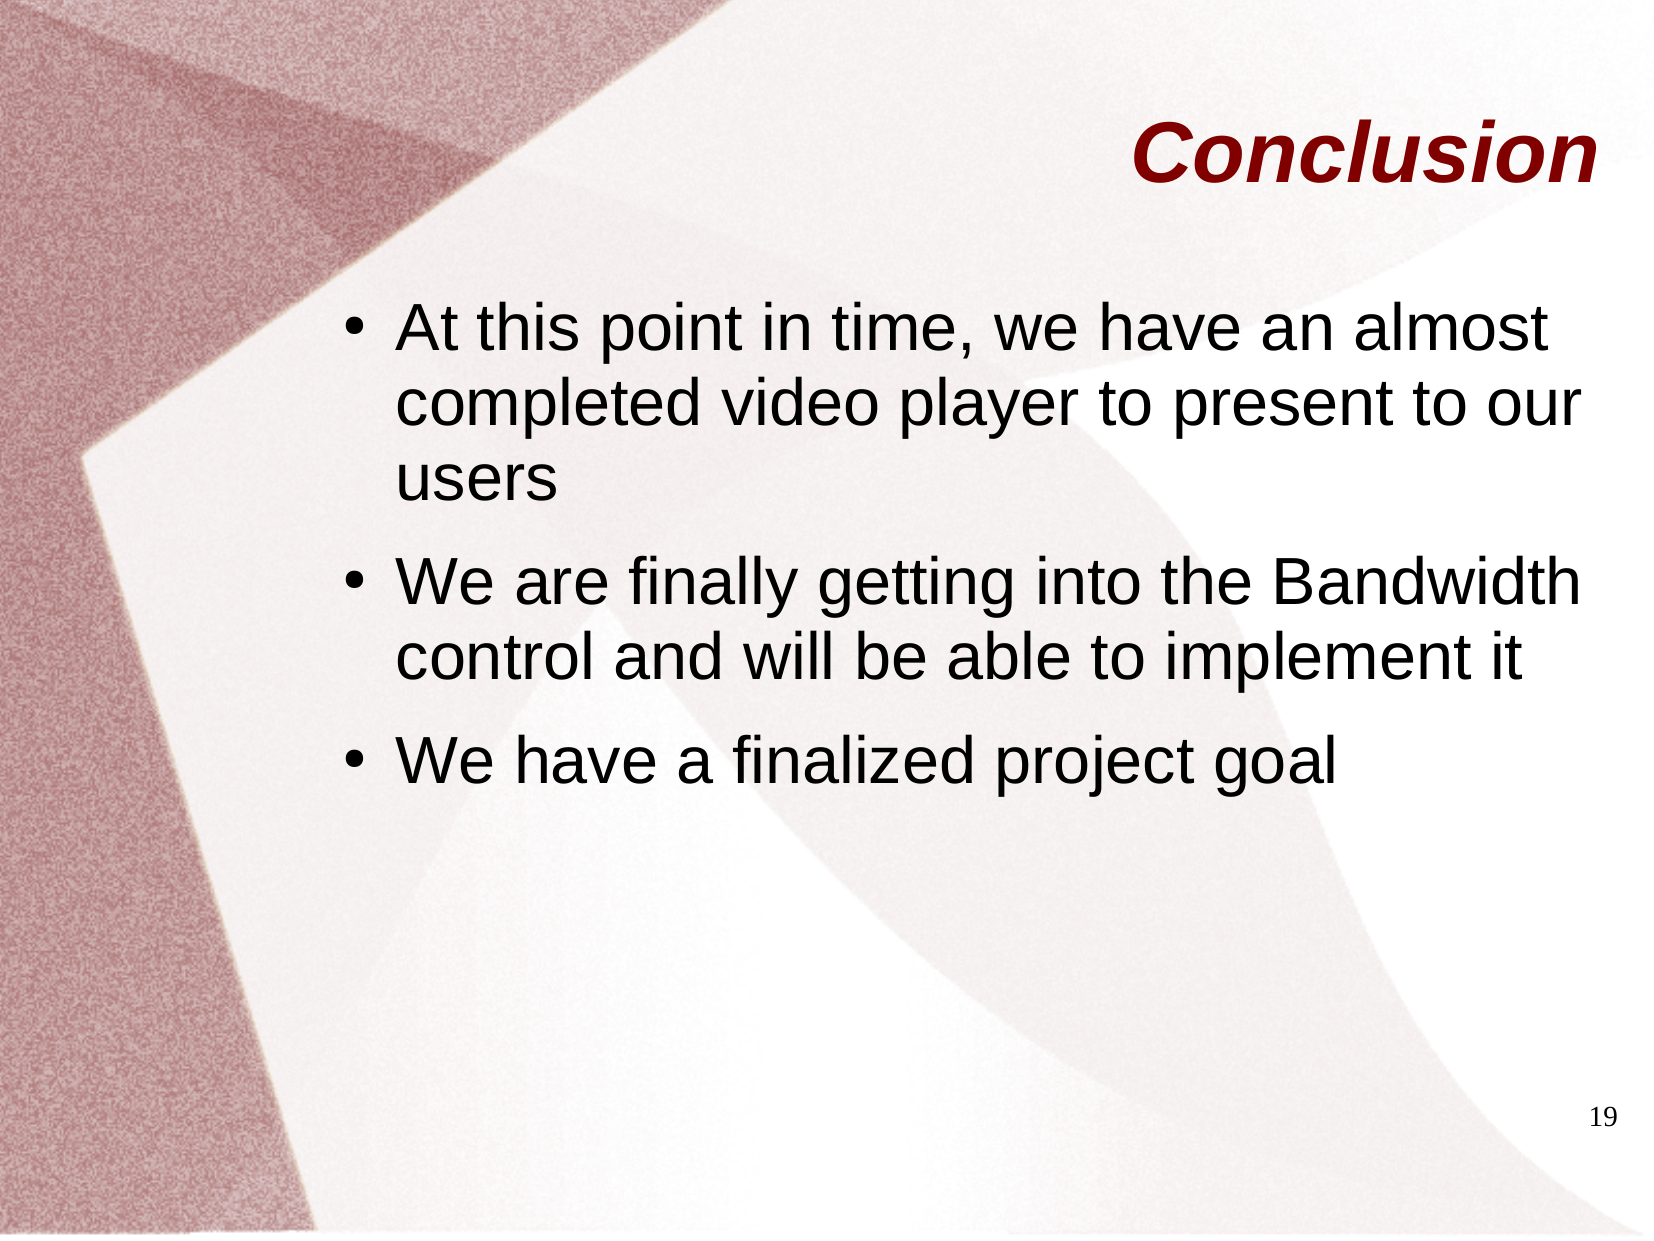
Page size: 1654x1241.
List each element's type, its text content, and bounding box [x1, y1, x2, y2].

title Conclusion [590, 49, 1601, 257]
list At this point in time, we have an almost completed video player to present to our users We are finally getting into the Bandwidth control and will be able to implement it We have a finalized project goal [324, 290, 1601, 916]
picture [0, 0, 1654, 1241]
